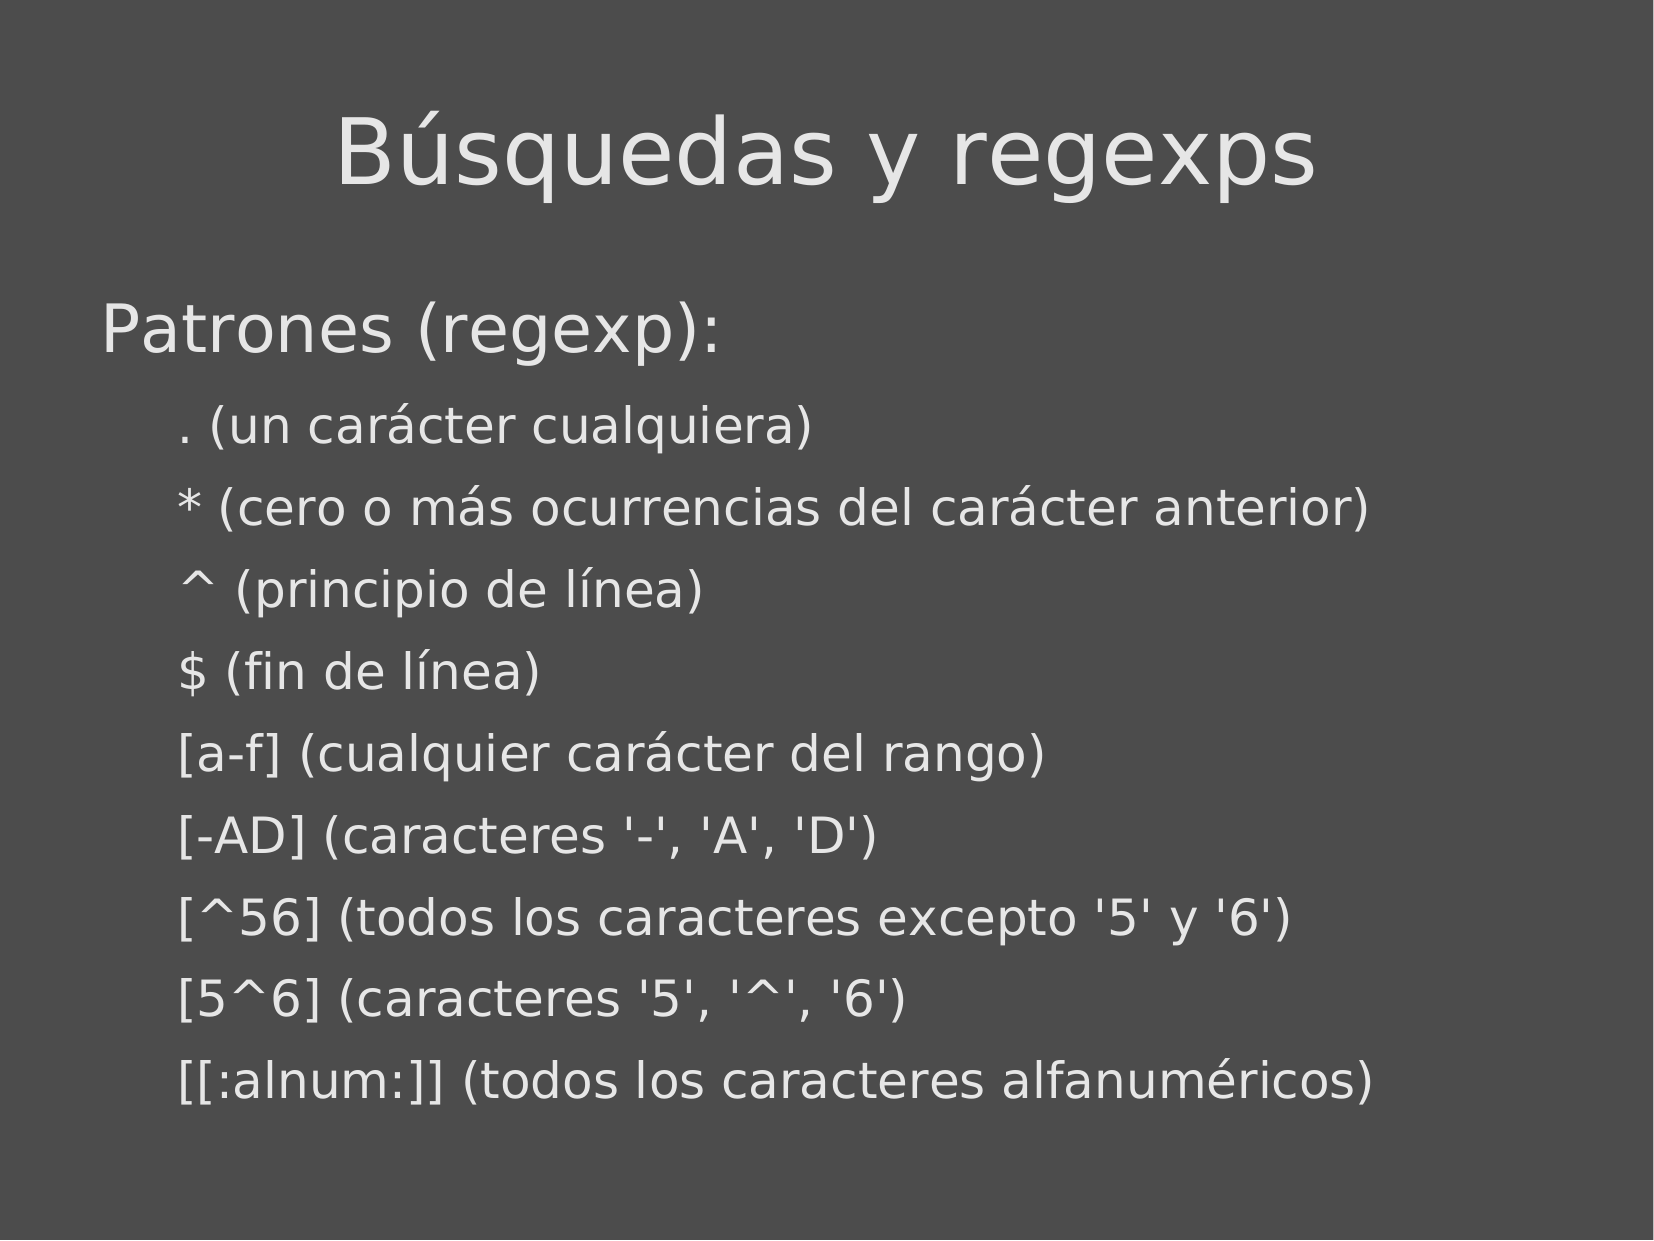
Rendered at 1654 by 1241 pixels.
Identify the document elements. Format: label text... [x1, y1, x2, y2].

title Búsquedas y regexps [82, 56, 1571, 250]
list Patrones (regexp): . (un carácter cualquiera) * (cero o más ocurrencias del carácter anterior) ^ (principio de línea) $ (fin de línea) [a-f] (cualquier carácter del rango) [-AD] (caracteres '-', 'A', 'D') [^56] (todos los caracteres excepto '5' y '6') [5^6] (caracteres '5', '^', '6') [[:alnum:]] (todos los caracteres alfanuméricos) [82, 290, 1571, 1111]
